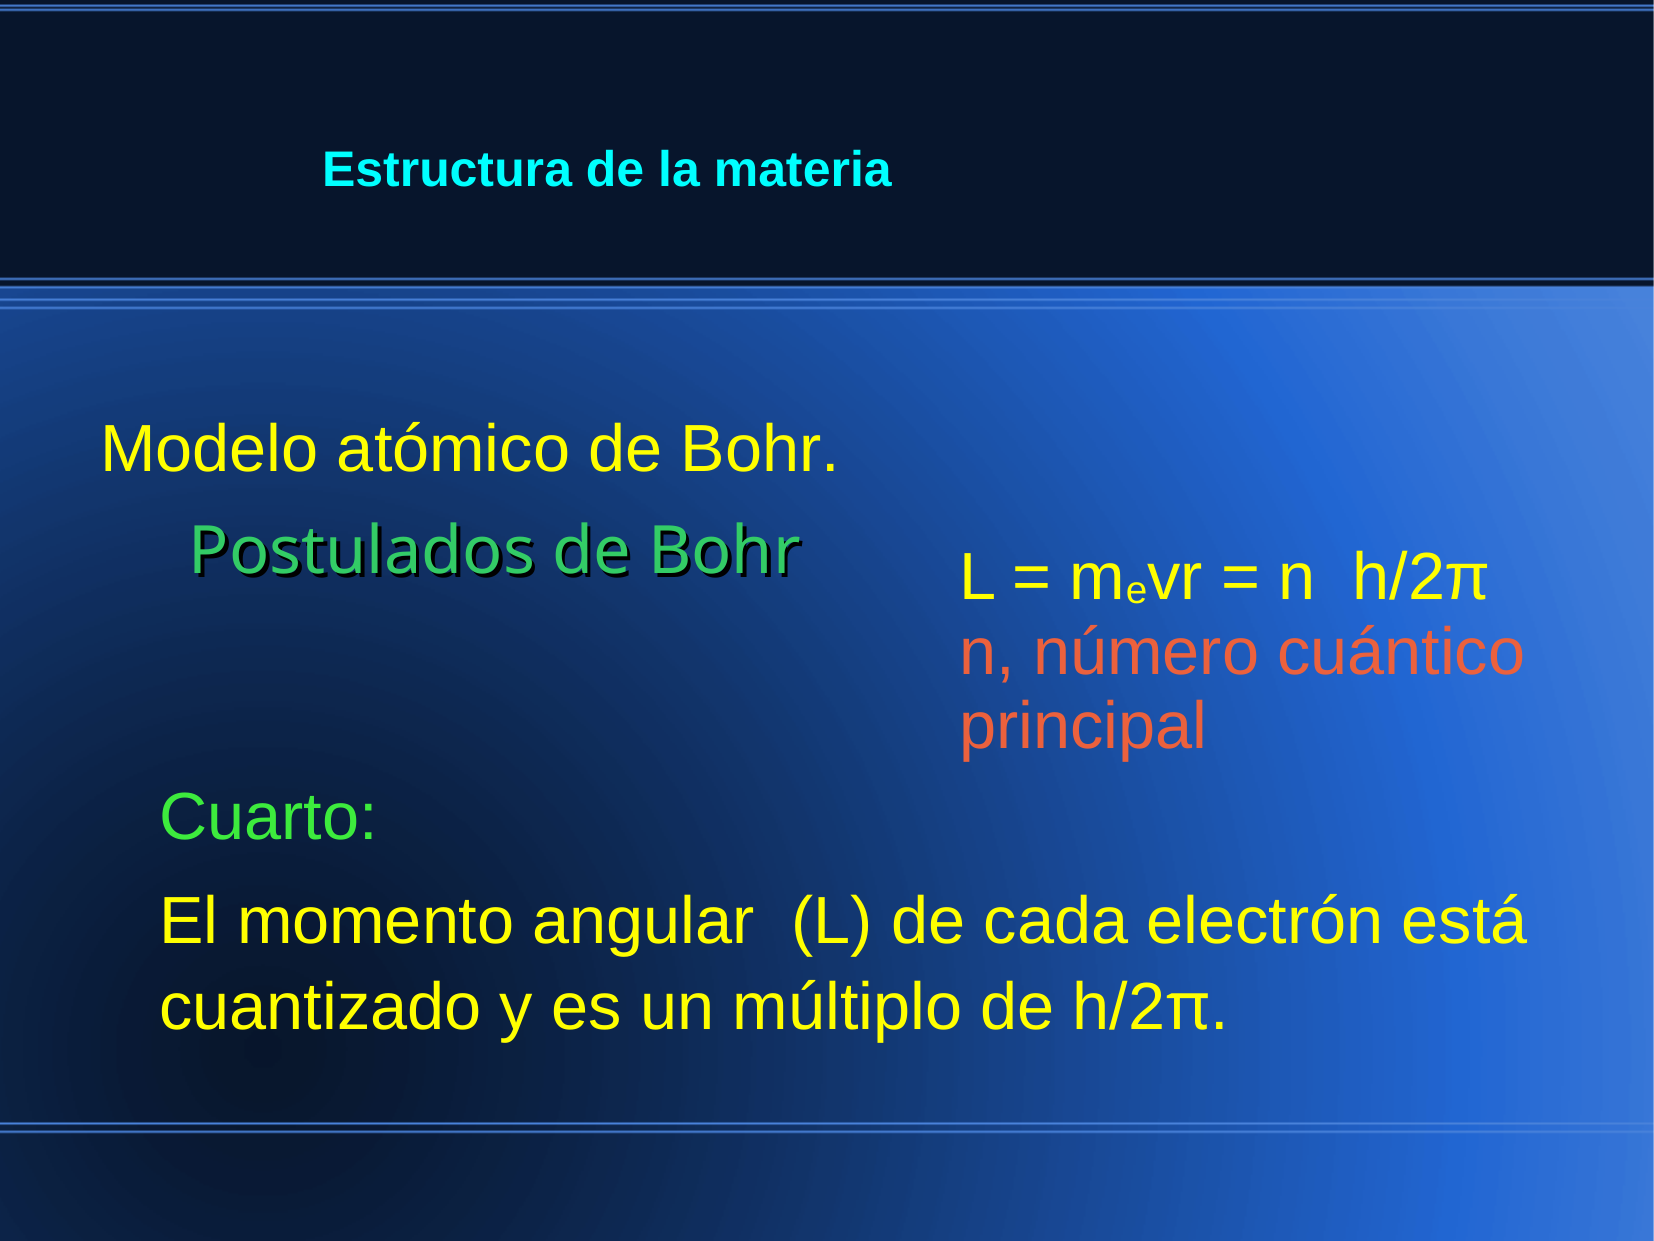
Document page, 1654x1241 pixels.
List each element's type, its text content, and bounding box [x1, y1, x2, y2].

list Cuarto: El momento angular (L) de cada electrón está cuantizado y es un múltiplo de h/2π. [88, 778, 1565, 1047]
text_box Postulados de Bohr [118, 501, 1152, 739]
list Modelo atómico de Bohr. [29, 306, 916, 562]
text_box L = mevr = n h/2π n, número cuántico principal [944, 531, 1595, 793]
title Estructura de la materia [32, 118, 1182, 220]
picture [0, 0, 1654, 1241]
